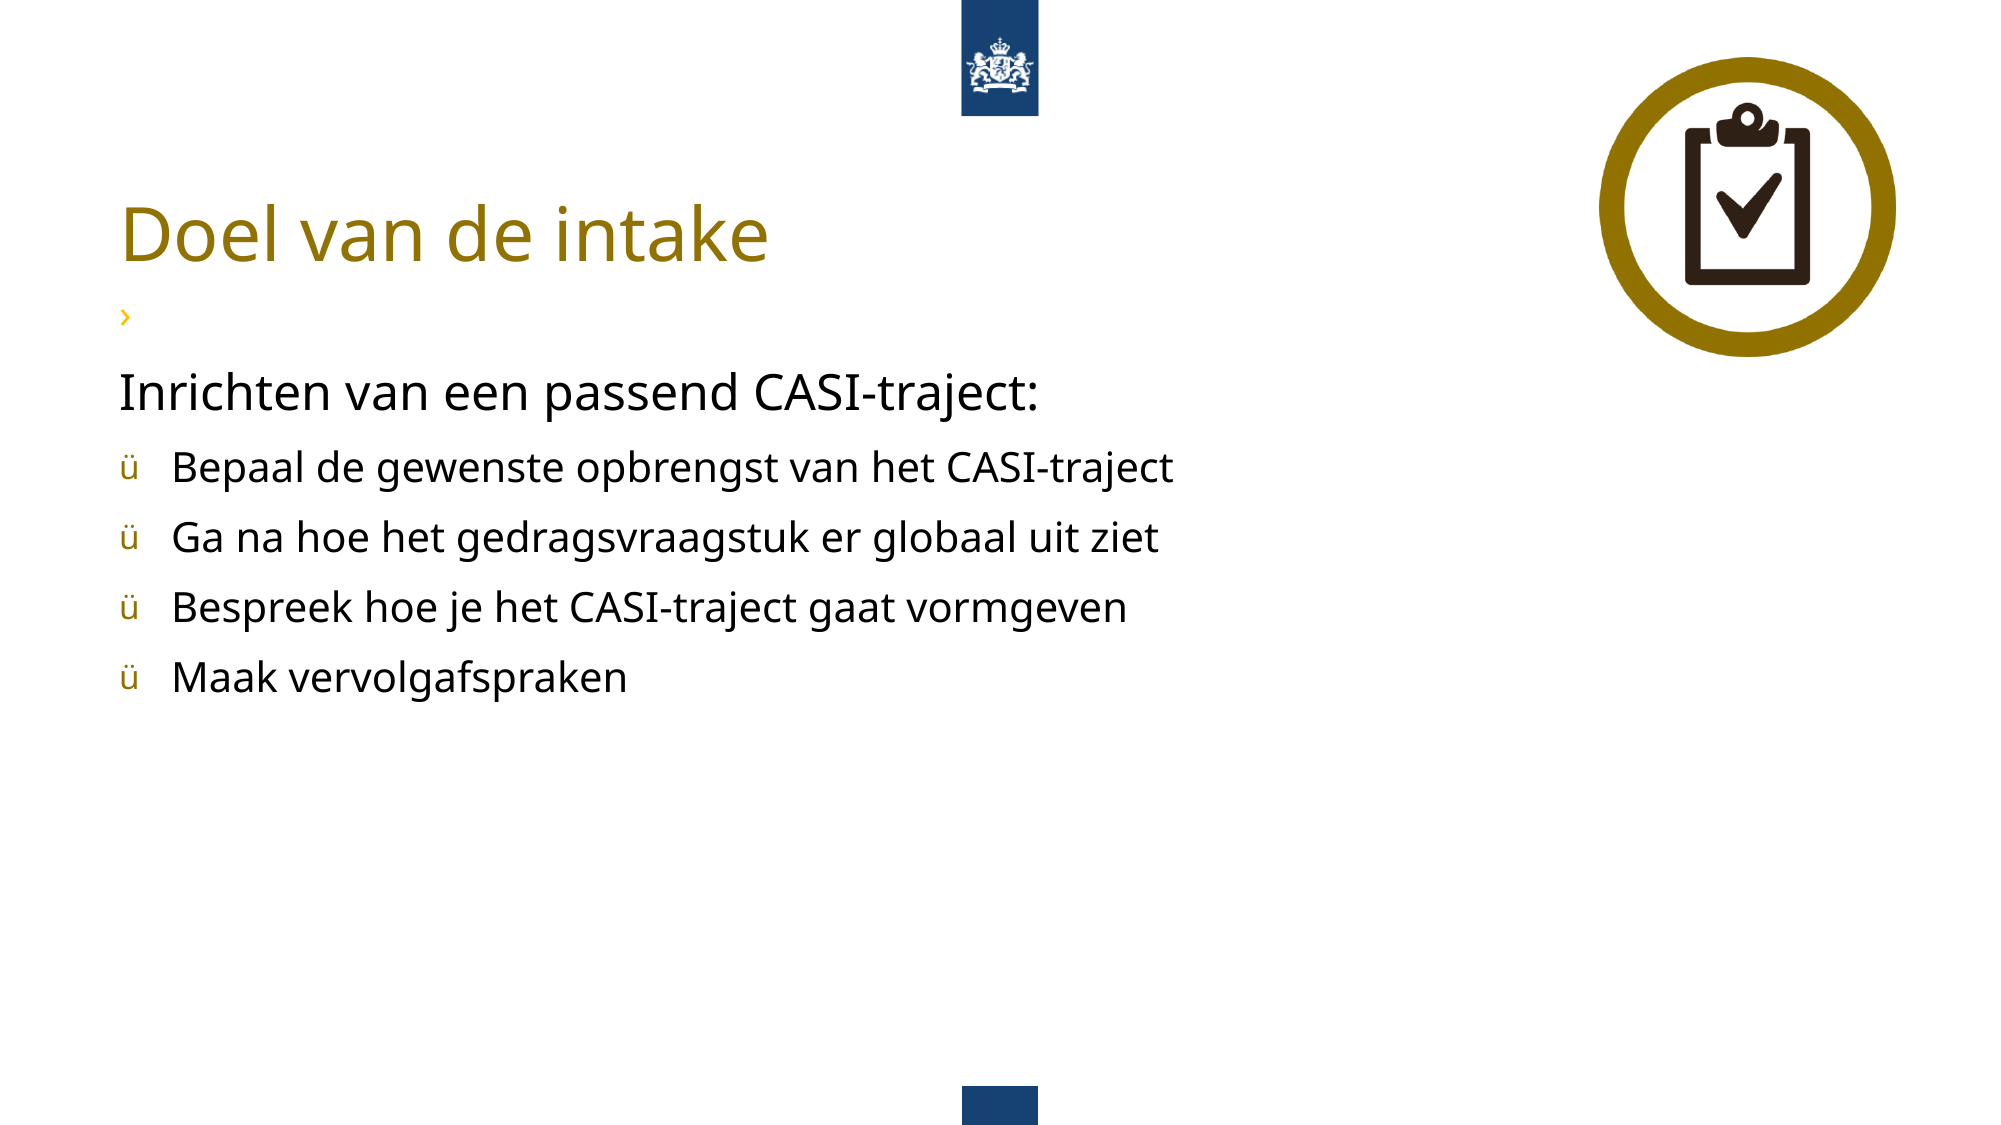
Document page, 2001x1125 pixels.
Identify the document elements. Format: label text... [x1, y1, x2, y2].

picture [1599, 57, 1896, 357]
list Inrichten van een passend CASI-traject: Bepaal de gewenste opbrengst van het CASI-traject Ga na hoe het gedragsvraagstuk er globaal uit ziet Bespreek hoe je het CASI-traject gaat vormgeven Maak vervolgafspraken [104, 286, 1897, 921]
title Doel van de intake [104, 129, 1599, 286]
